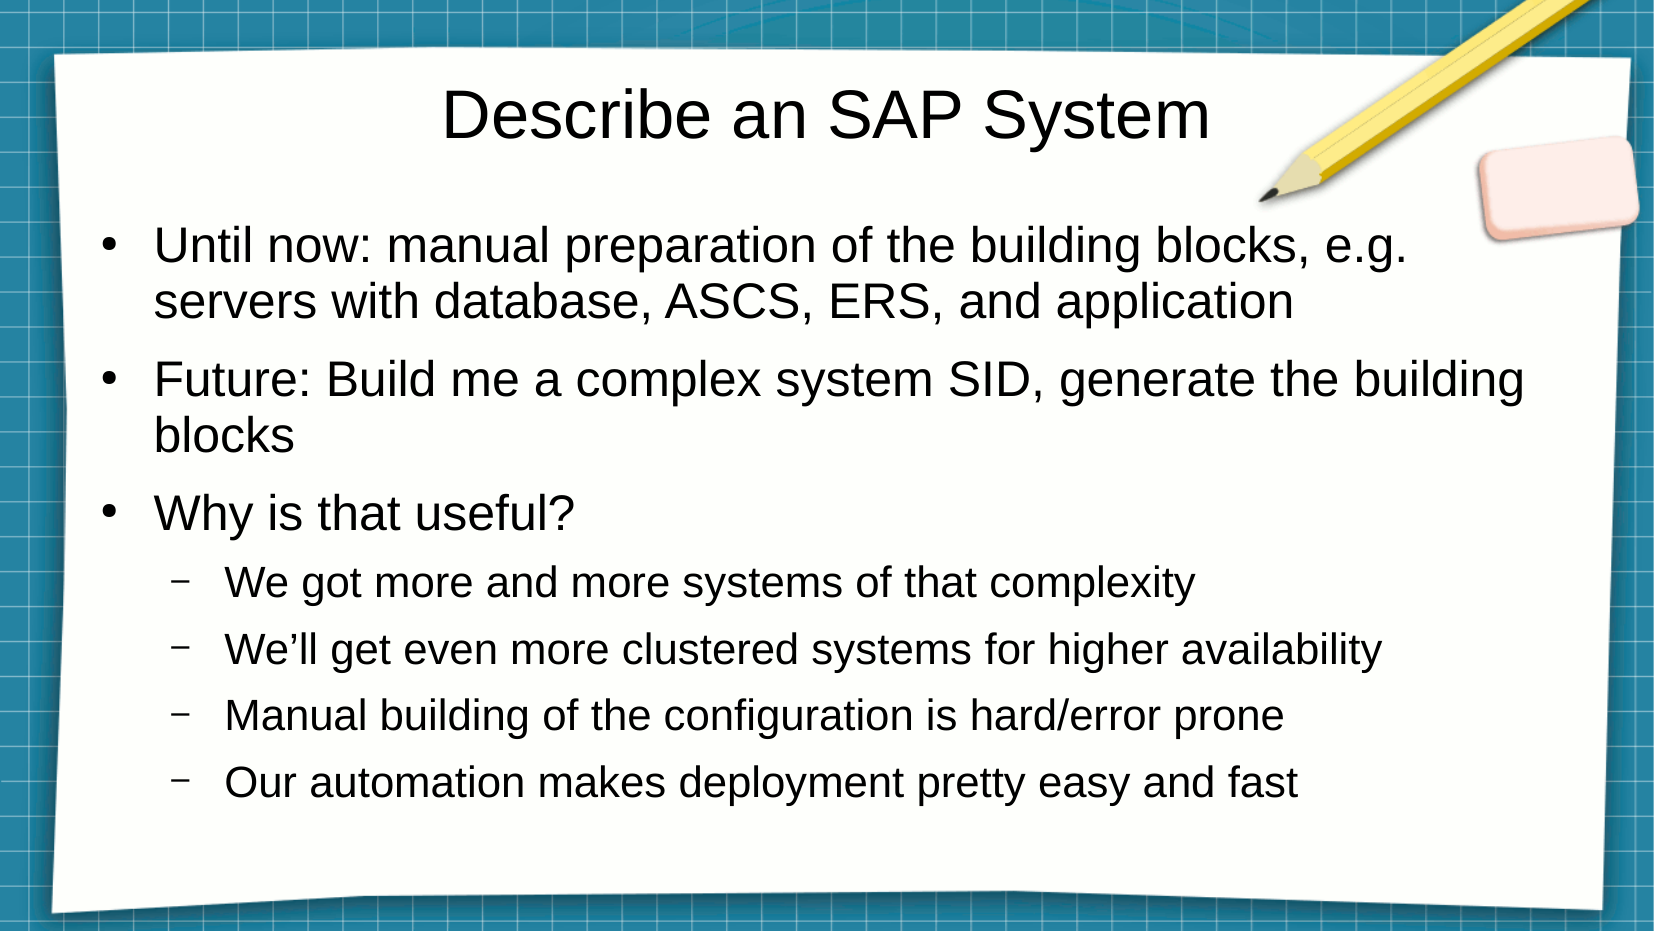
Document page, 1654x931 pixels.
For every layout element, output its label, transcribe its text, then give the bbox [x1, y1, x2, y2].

picture [0, 0, 1654, 931]
list Until now: manual preparation of the building blocks, e.g. servers with database, ASCS, ERS, and application Future: Build me a complex system SID, generate the building blocks Why is that useful? We got more and more systems of that complexity We’ll get even more clustered systems for higher availability Manual building of the configuration is hard/error prone Our automation makes deployment pretty easy and fast [82, 217, 1571, 827]
title Describe an SAP System [82, 37, 1571, 193]
